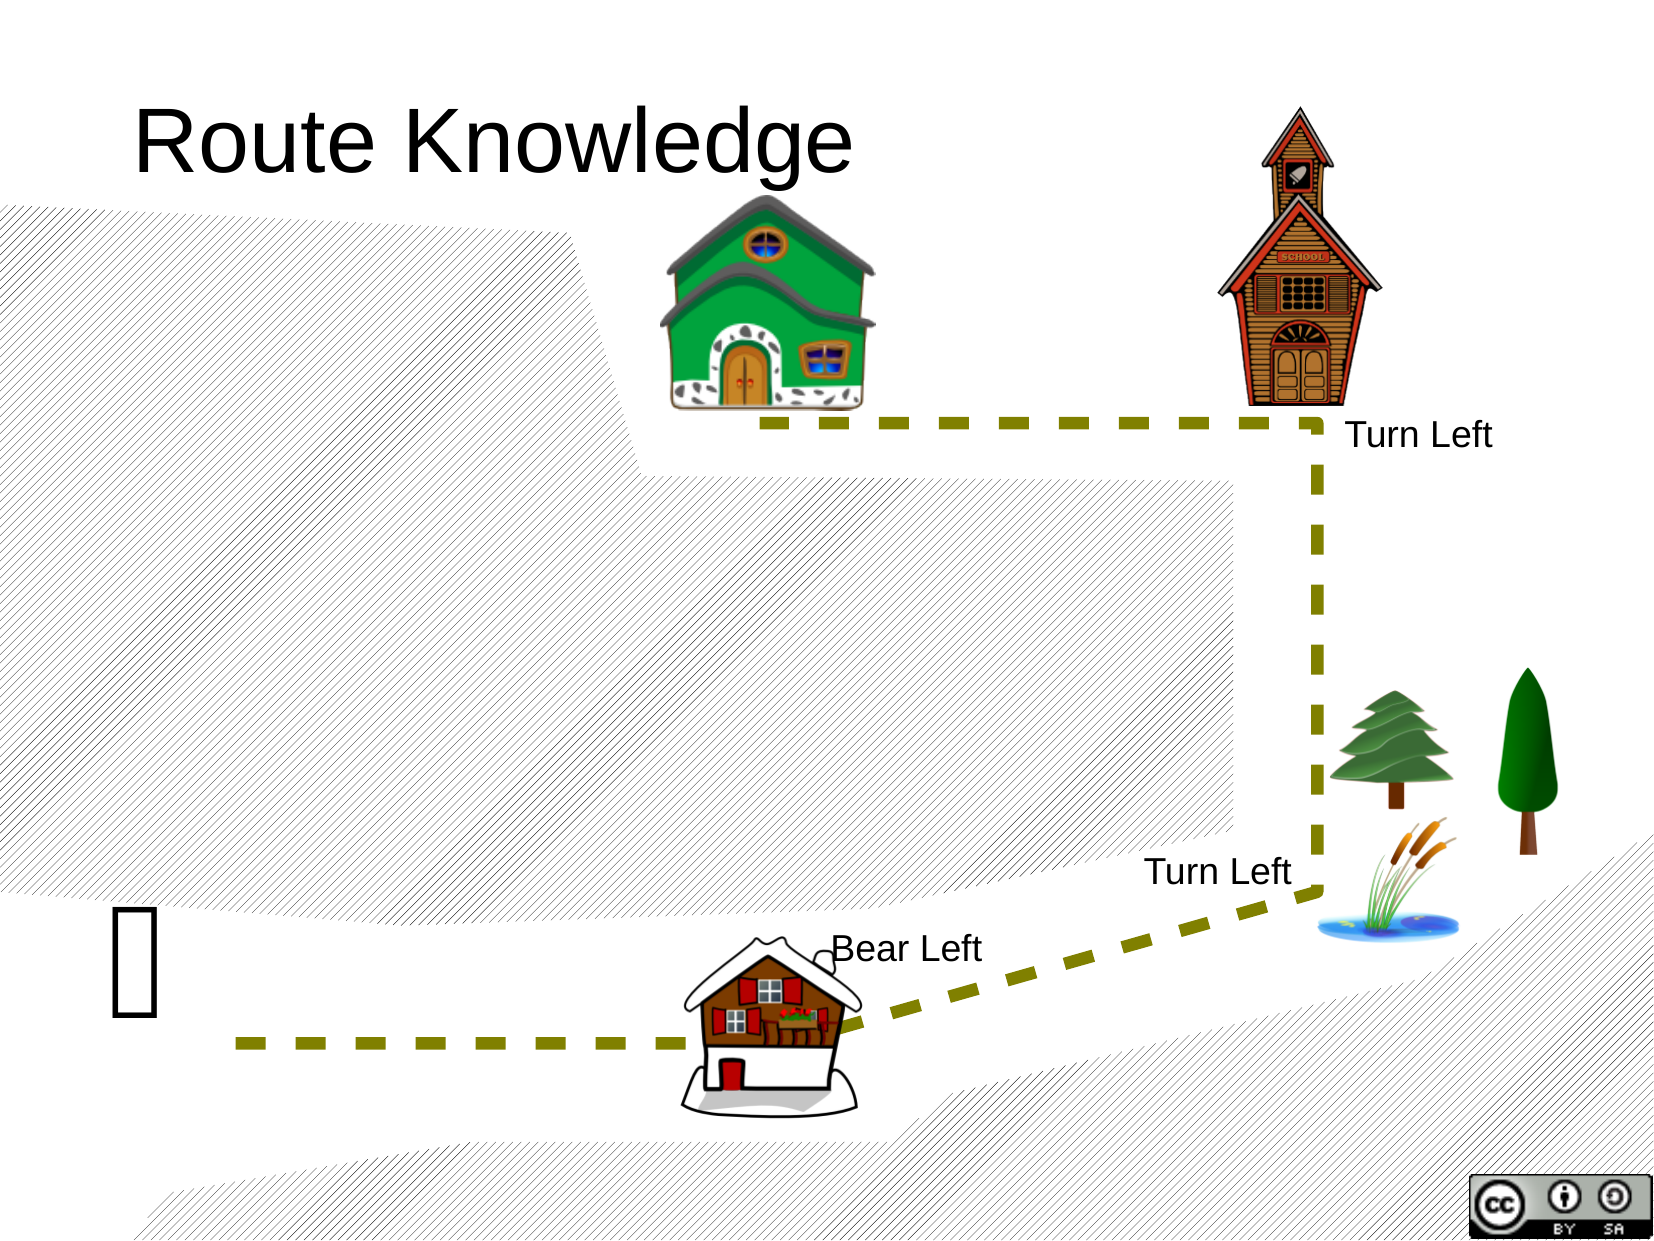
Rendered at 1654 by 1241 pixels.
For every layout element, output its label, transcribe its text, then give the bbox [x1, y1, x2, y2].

text_box [0, 204, 1234, 926]
picture [1481, 663, 1575, 866]
picture [1217, 106, 1383, 406]
text_box Turn Left [1329, 406, 1508, 463]
picture [1302, 671, 1476, 1007]
text_box  [93, 895, 290, 1078]
picture [660, 195, 876, 411]
text_box [127, 831, 1654, 1241]
text_box Turn Left [1128, 843, 1307, 900]
picture [1469, 1174, 1653, 1239]
title Route Knowledge [64, 37, 925, 245]
text_box Bear Left [815, 919, 998, 977]
picture [670, 925, 866, 1121]
